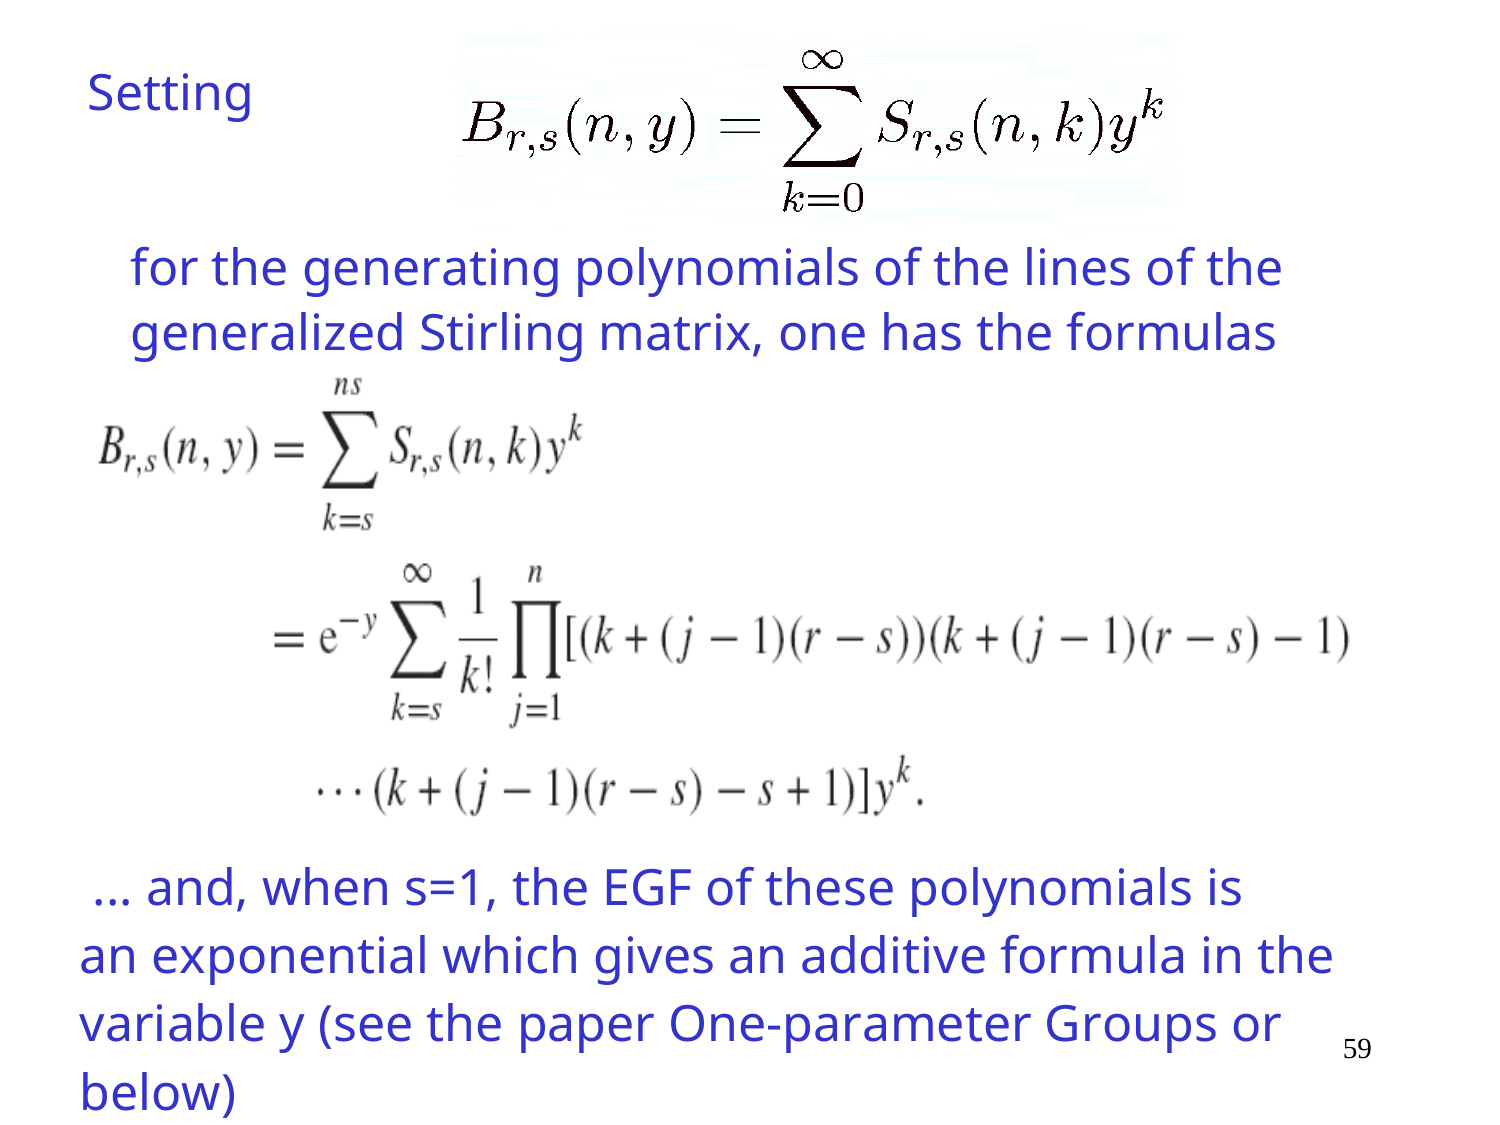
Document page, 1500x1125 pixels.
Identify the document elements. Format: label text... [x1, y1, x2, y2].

text_box Setting [72, 51, 366, 127]
picture [454, 29, 1182, 234]
text_box ... and, when s=1, the EGF of these polynomials is an exponential which gives an additive formula in the variable y (see the paper One-parameter Groups or below) [64, 844, 1443, 1101]
text_box for the generating polynomials of the lines of the generalized Stirling matrix, one has the formulas [116, 226, 1396, 360]
picture [17, 360, 1489, 833]
